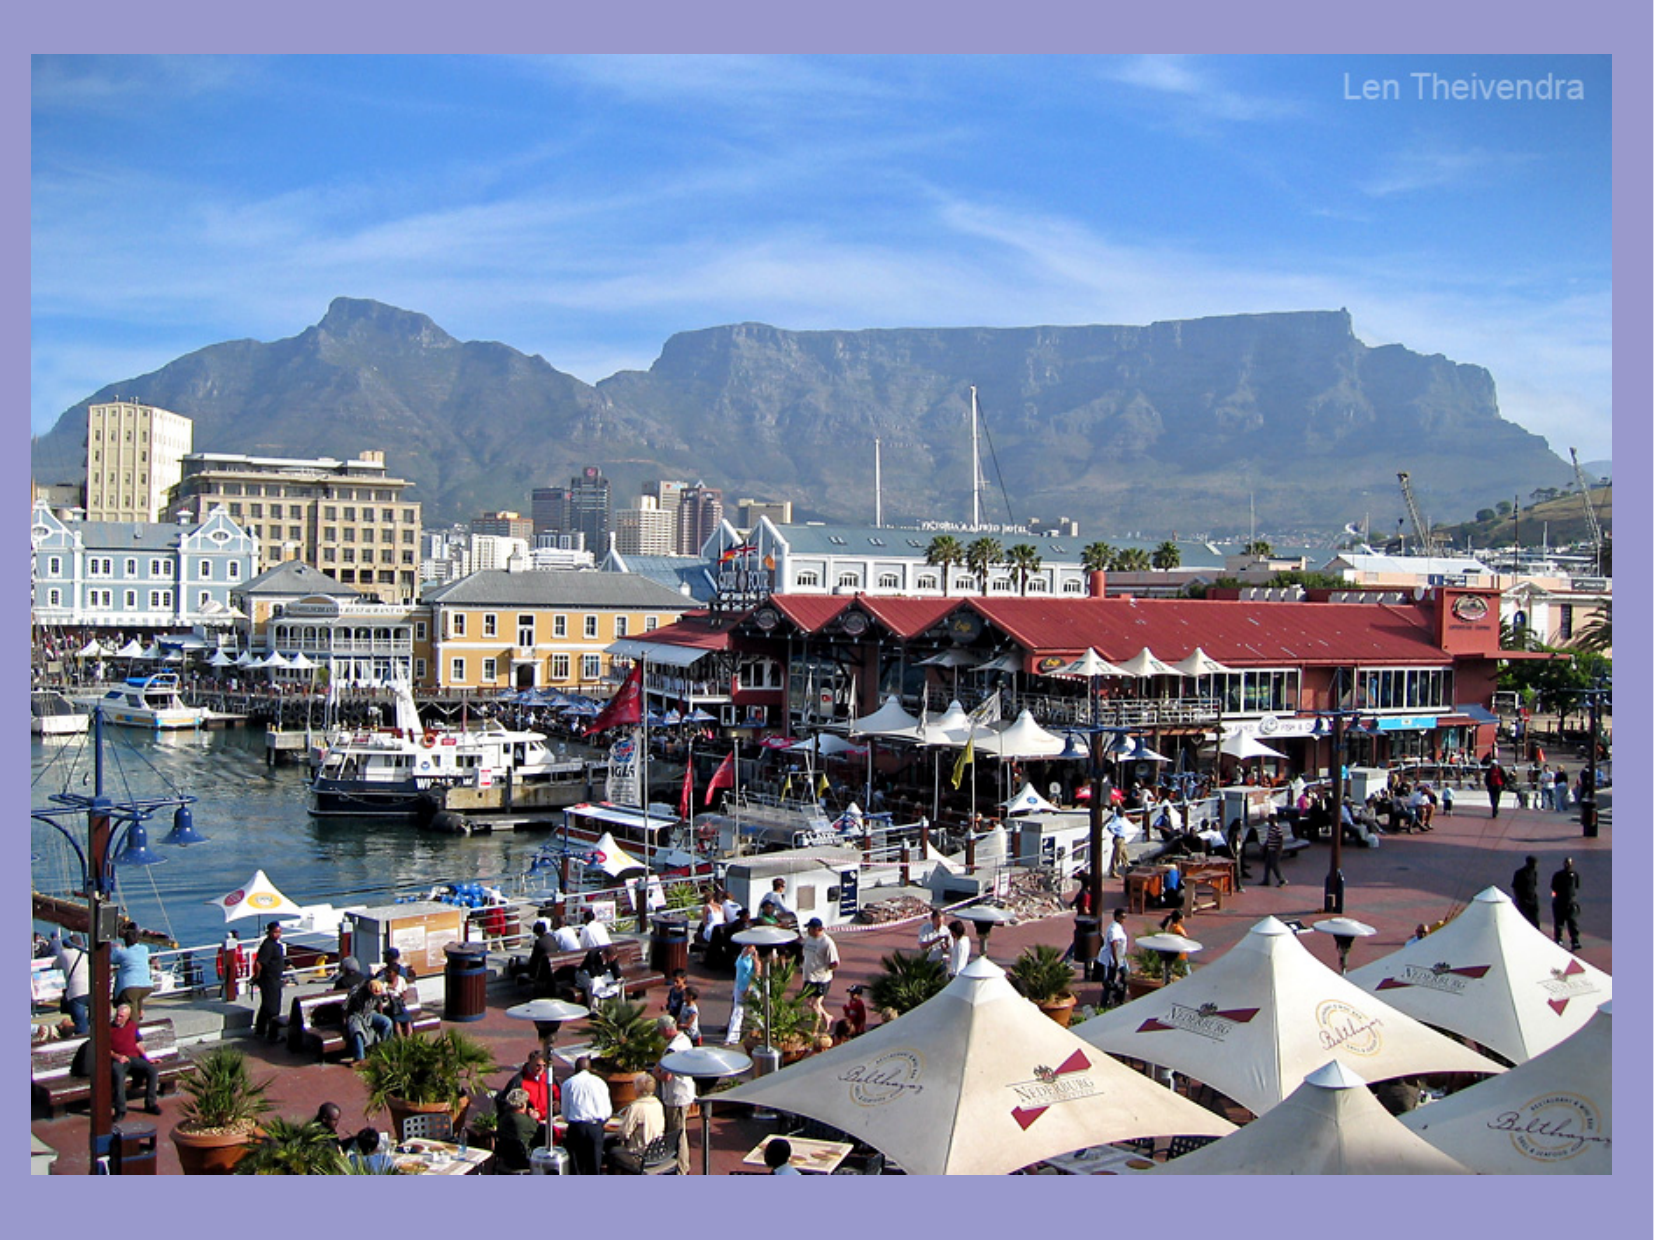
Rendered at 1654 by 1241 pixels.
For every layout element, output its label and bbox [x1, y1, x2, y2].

picture [31, 54, 1612, 1175]
